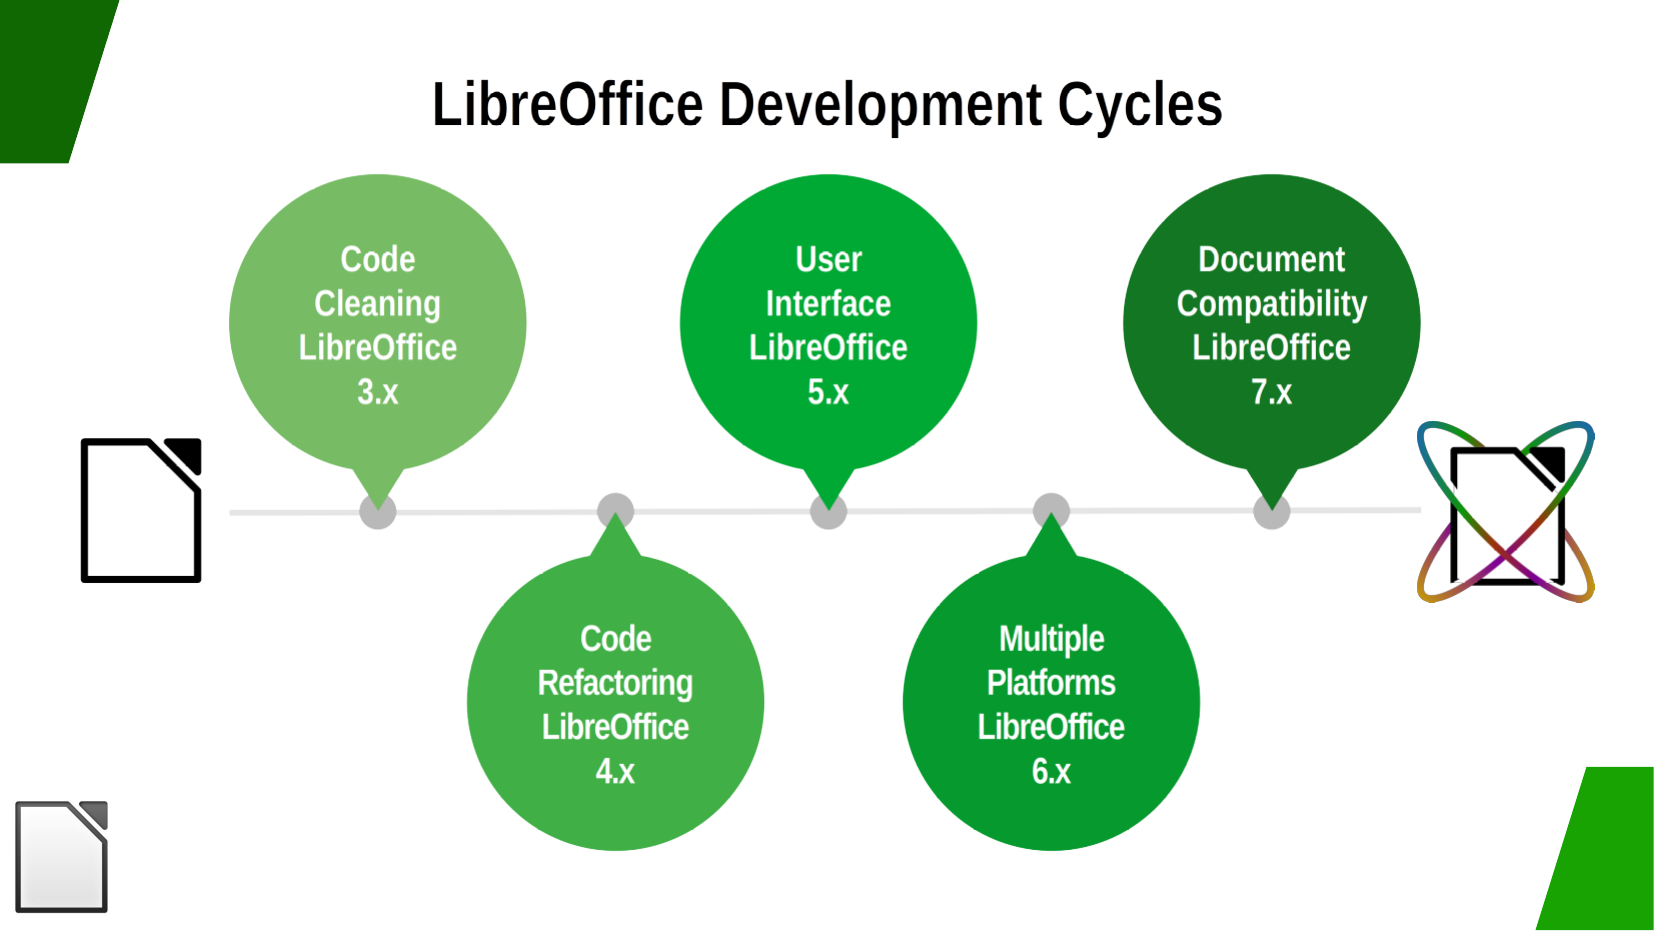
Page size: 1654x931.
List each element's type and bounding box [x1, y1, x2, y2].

picture [12, 798, 111, 917]
picture [76, 29, 1595, 886]
